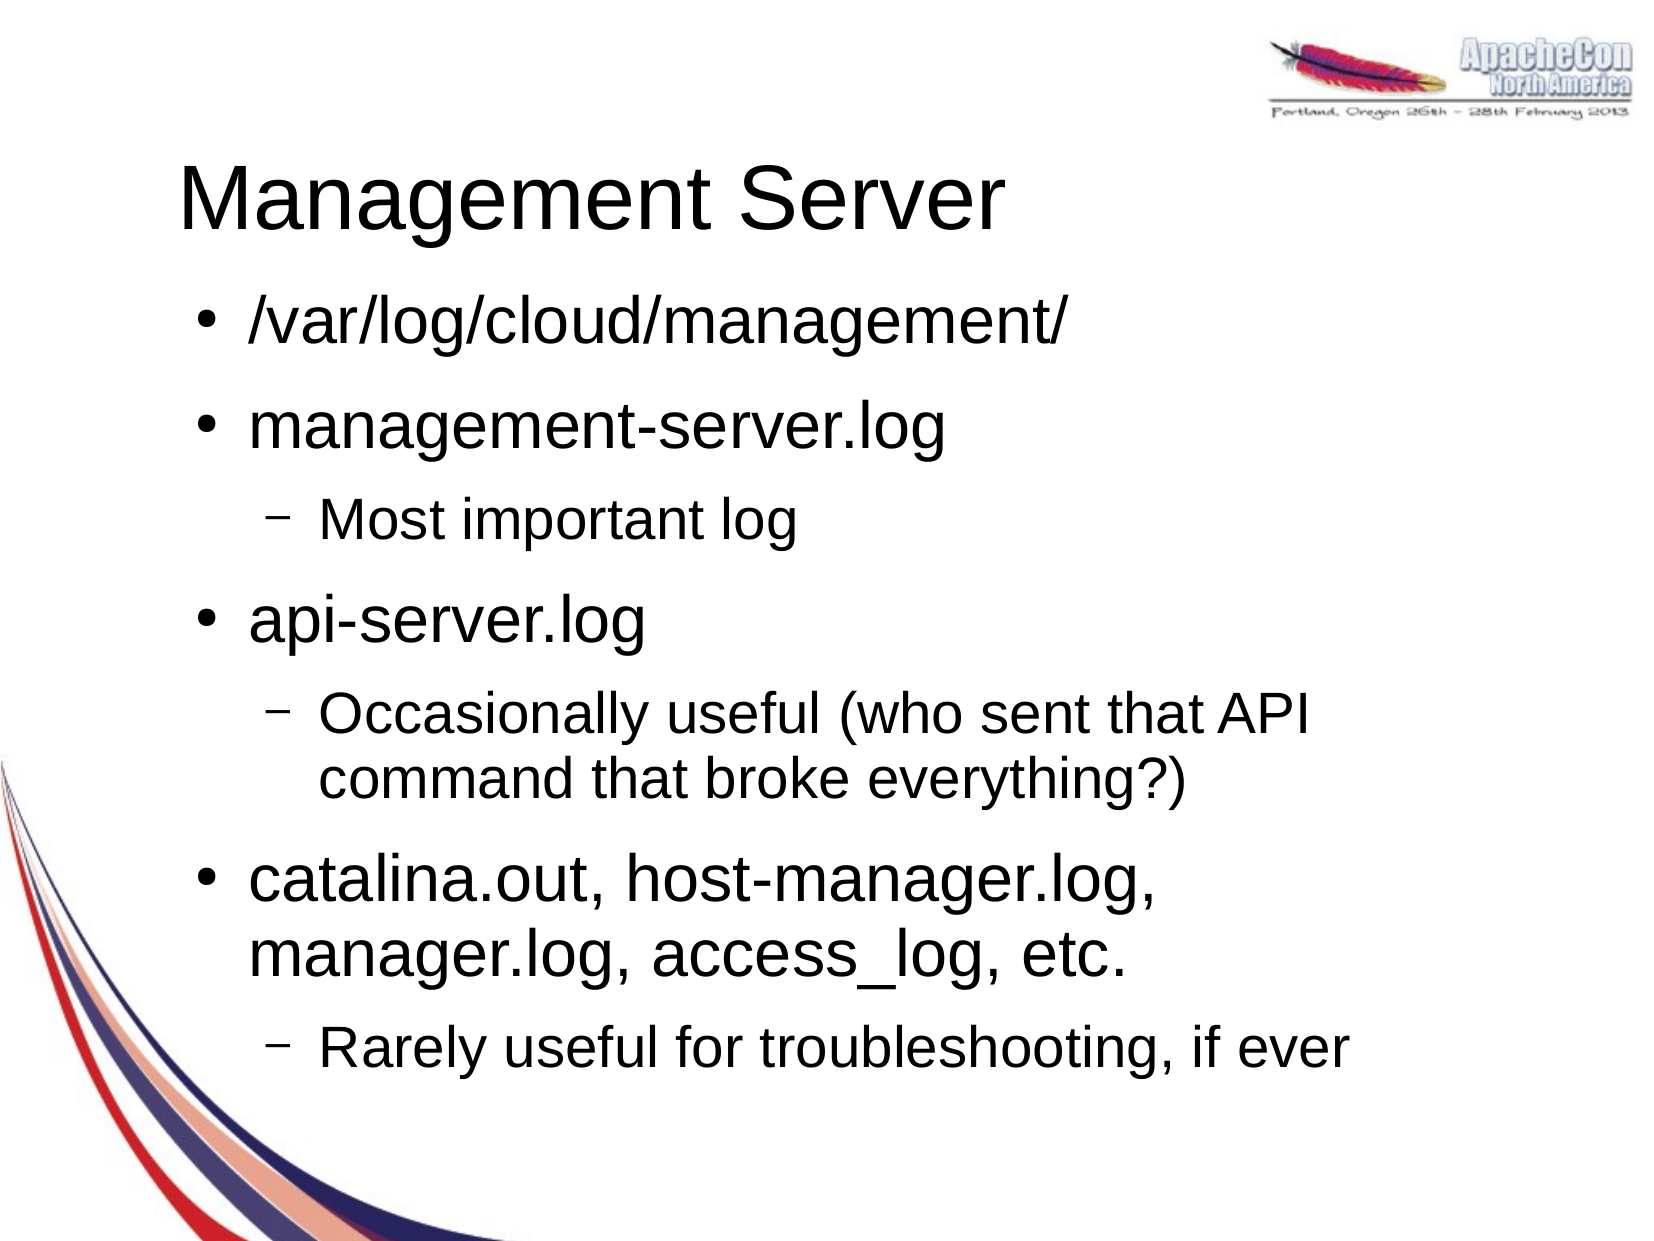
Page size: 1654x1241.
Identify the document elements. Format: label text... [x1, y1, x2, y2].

title Management Server [177, 146, 1536, 250]
list /var/log/cloud/management/ management-server.log Most important log api-server.log Occasionally useful (who sent that API command that broke everything?) catalina.out, host-manager.log, manager.log, access_log, etc. Rarely useful for troubleshooting, if ever [177, 283, 1536, 1079]
picture [0, 0, 1654, 1241]
